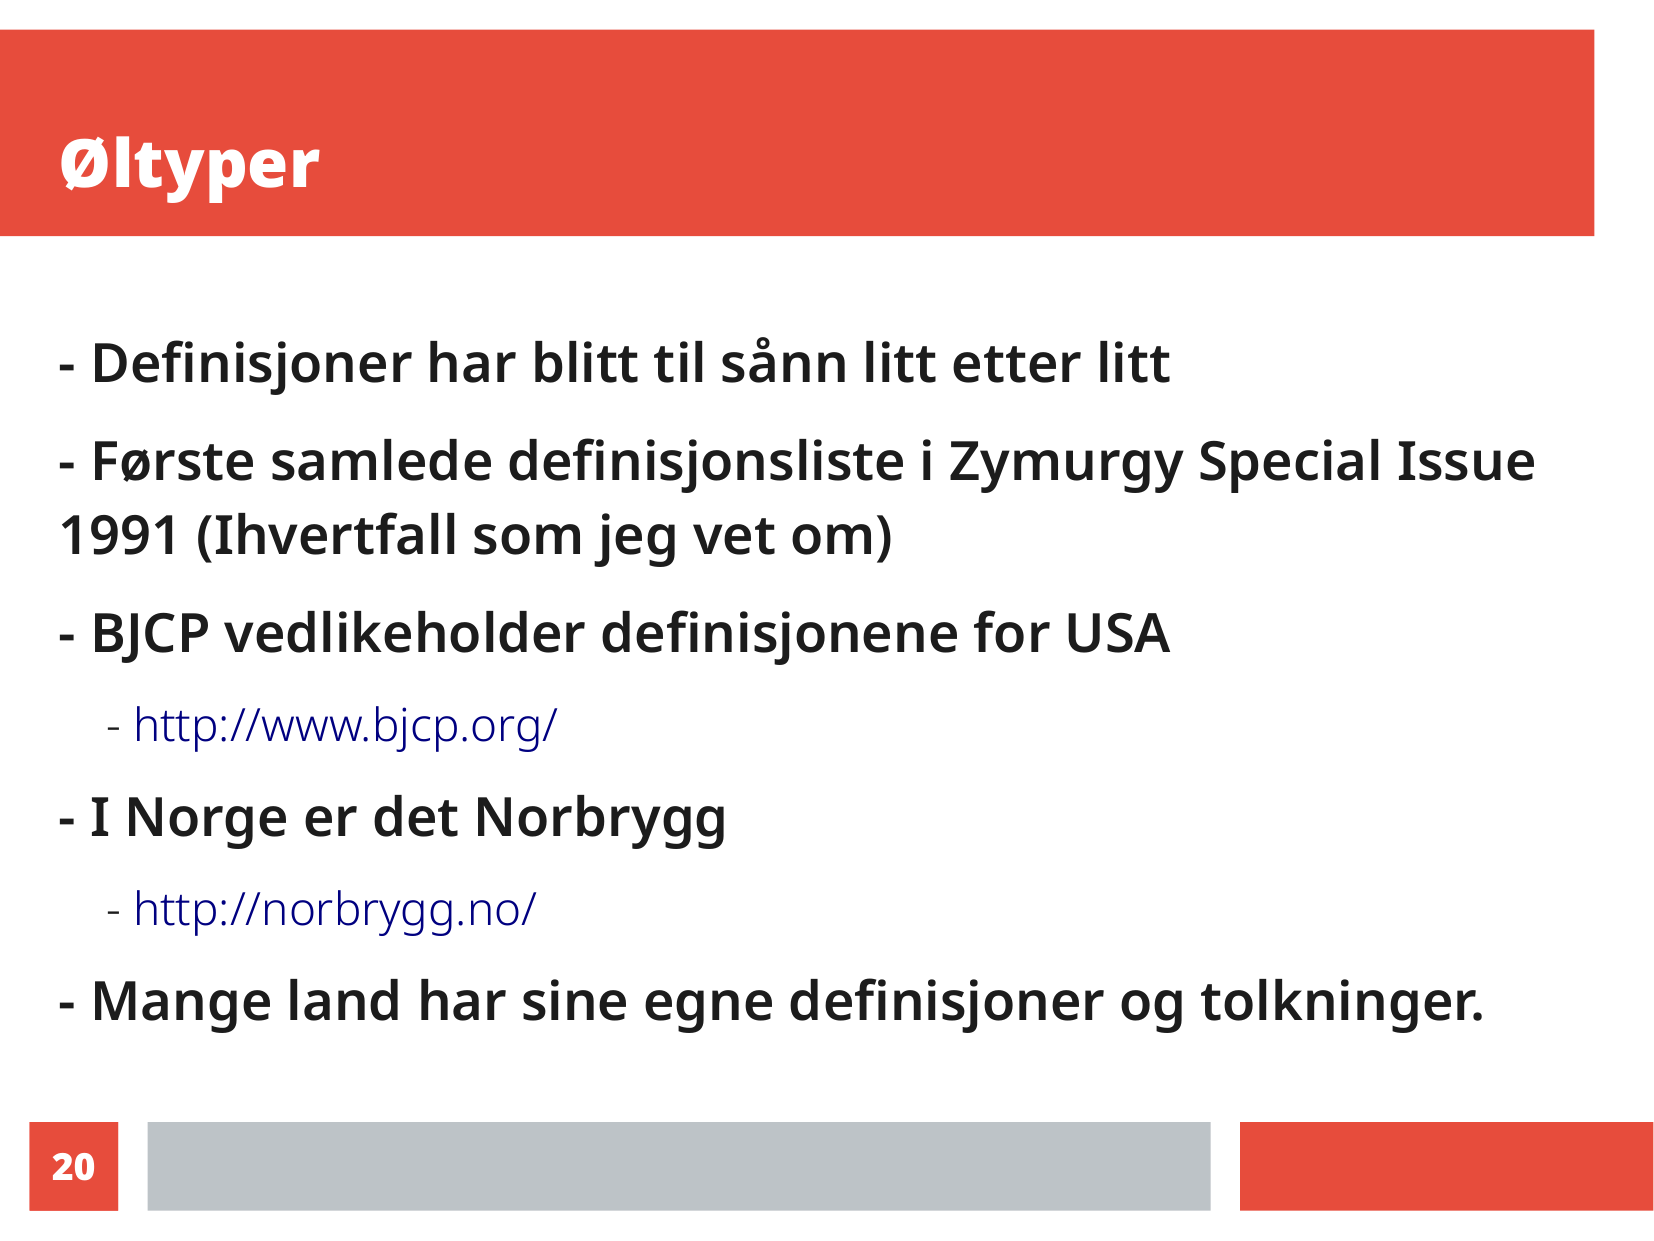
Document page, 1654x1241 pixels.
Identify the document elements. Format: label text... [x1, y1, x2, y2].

list - Definisjoner har blitt til sånn litt etter litt - Første samlede definisjonsliste i Zymurgy Special Issue 1991 (Ihvertfall som jeg vet om) - BJCP vedlikeholder definisjonene for USA - http://www.bjcp.org/ - I Norge er det Norbrygg - http://norbrygg.no/ - Mange land har sine egne definisjoner og tolkninger. [59, 324, 1565, 1093]
title Øltyper [59, 59, 1595, 207]
